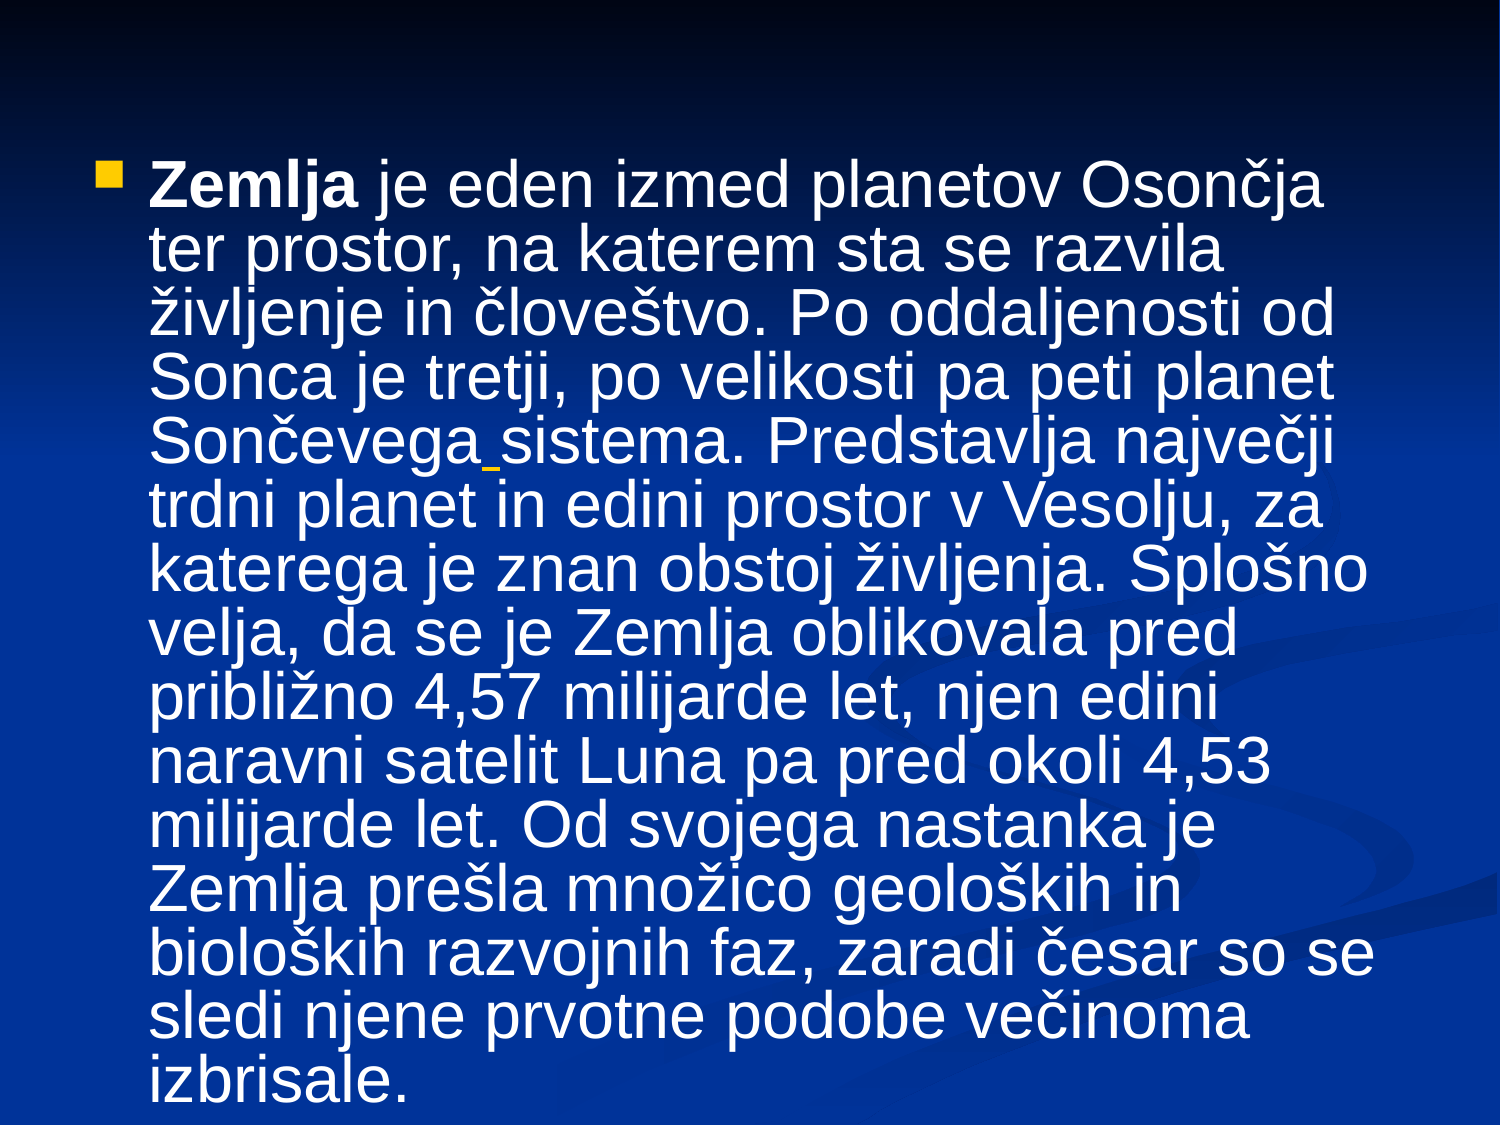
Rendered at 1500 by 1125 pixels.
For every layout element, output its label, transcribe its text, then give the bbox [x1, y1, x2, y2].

list Zemlja je eden izmed planetov Osončja ter prostor, na katerem sta se razvila življenje in človeštvo. Po oddaljenosti od Sonca je tretji, po velikosti pa peti planet Sončevega sistema. Predstavlja največji trdni planet in edini prostor v Vesolju, za katerega je znan obstoj življenja. Splošno velja, da se je Zemlja oblikovala pred približno 4,57 milijarde let, njen edini naravni satelit Luna pa pred okoli 4,53 milijarde let. Od svojega nastanka je Zemlja prešla množico geoloških in bioloških razvojnih faz, zaradi česar so se sledi njene prvotne podobe večinoma izbrisale. [76, 148, 1427, 892]
